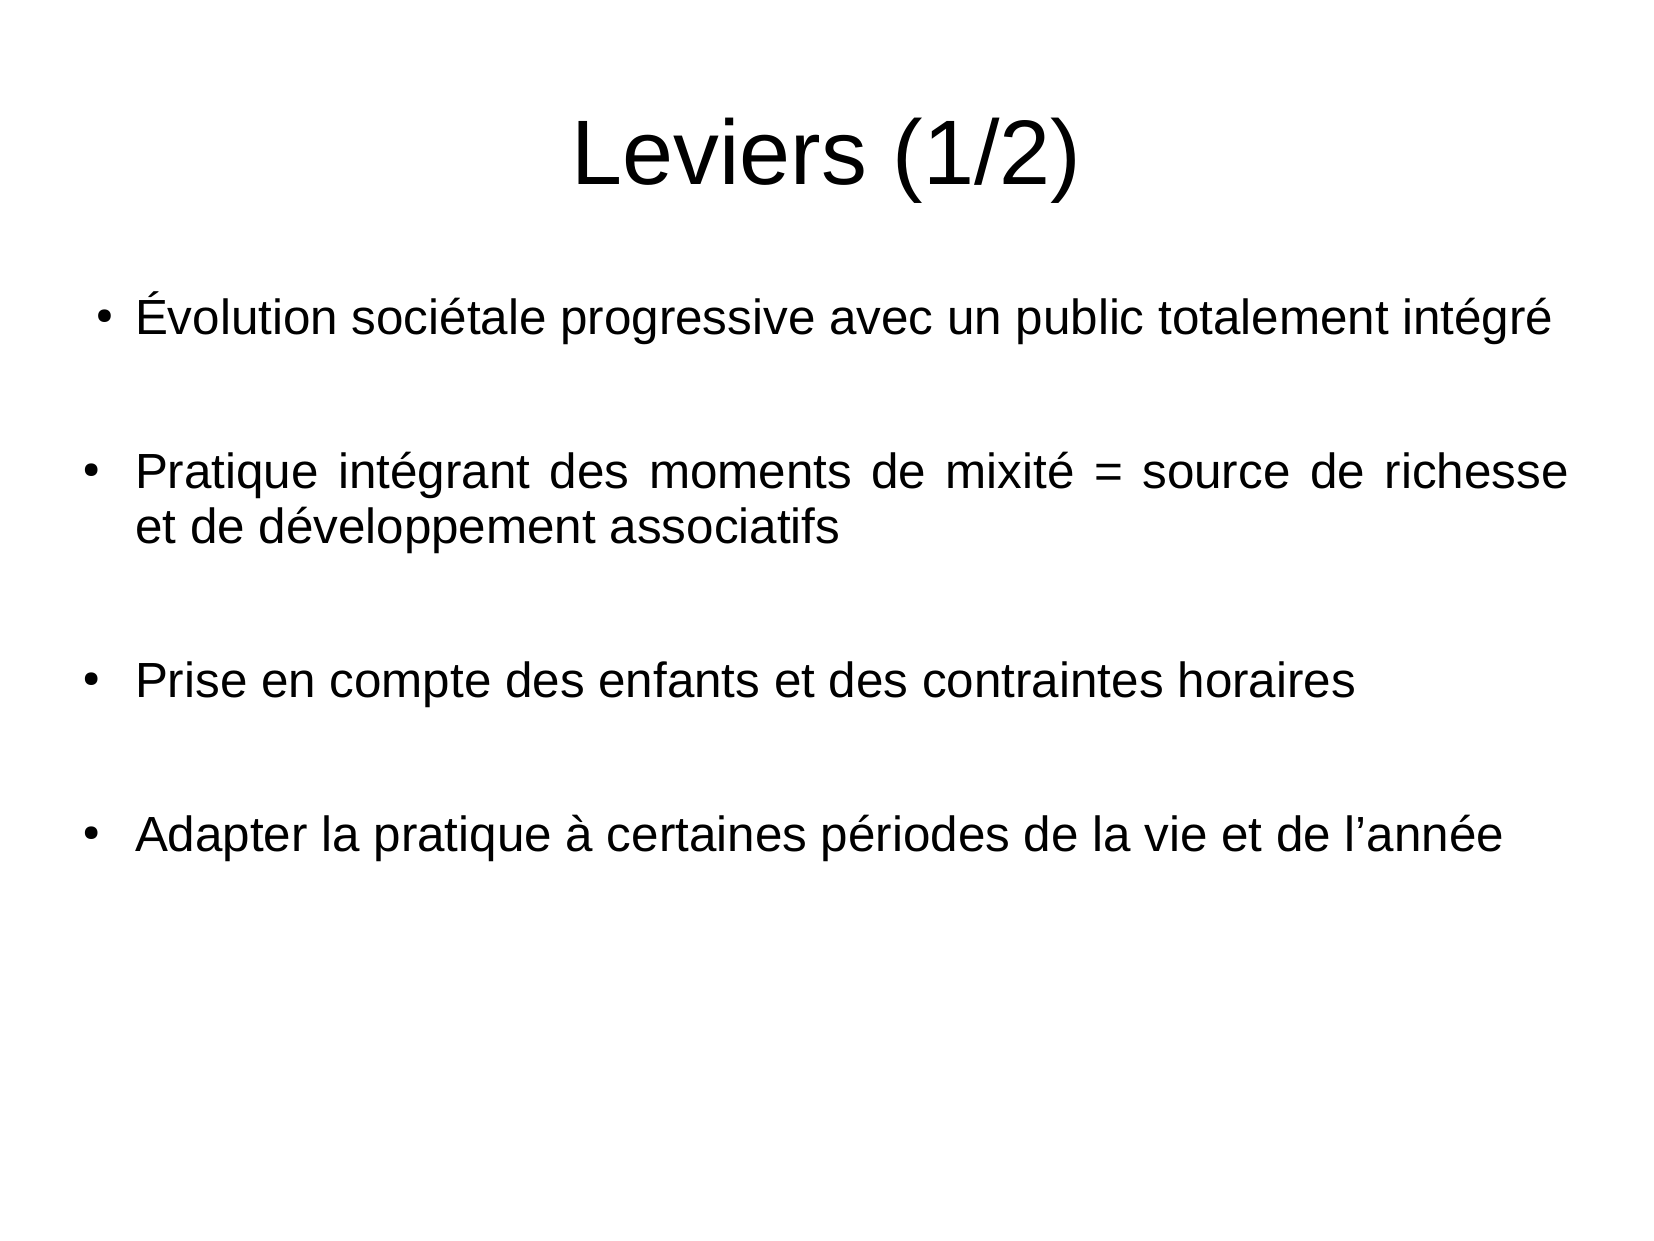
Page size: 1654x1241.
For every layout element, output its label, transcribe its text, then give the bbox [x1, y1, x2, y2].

title Leviers (1/2) [82, 49, 1571, 257]
list Évolution sociétale progressive avec un public totalement intégré Pratique intégrant des moments de mixité = source de richesse et de développement associatifs Prise en compte des enfants et des contraintes horaires Adapter la pratique à certaines périodes de la vie et de l’année [82, 290, 1571, 1229]
